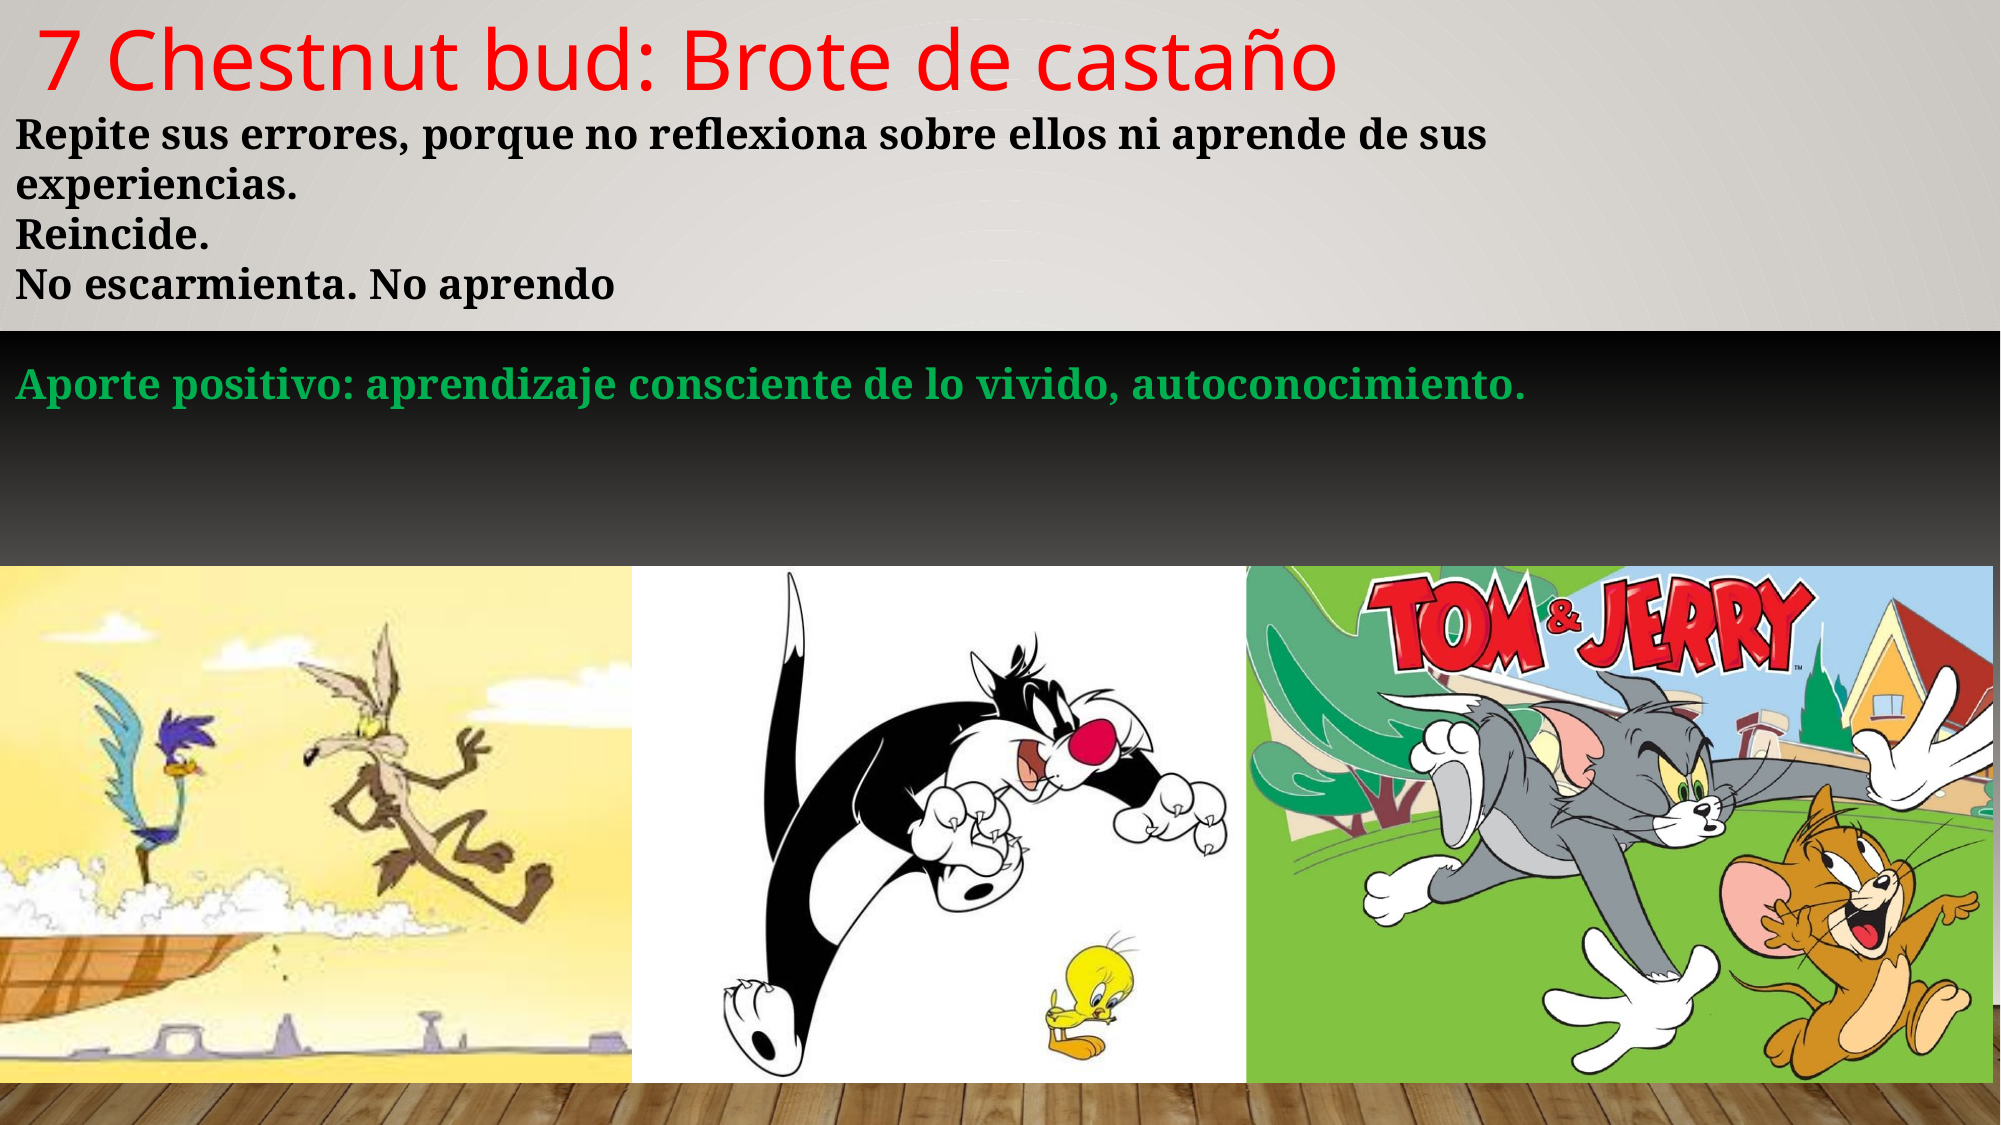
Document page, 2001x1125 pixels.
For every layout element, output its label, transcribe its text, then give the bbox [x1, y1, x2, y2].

picture [0, 566, 1993, 1083]
text_box 7 Chestnut bud: Brote de castaño Repite sus errores, porque no reflexiona sobre ellos ni aprende de sus experiencias. Reincide. No escarmienta. No aprendo Aporte positivo: aprendizaje consciente de lo vivido, autoconocimiento. [0, 0, 1542, 465]
